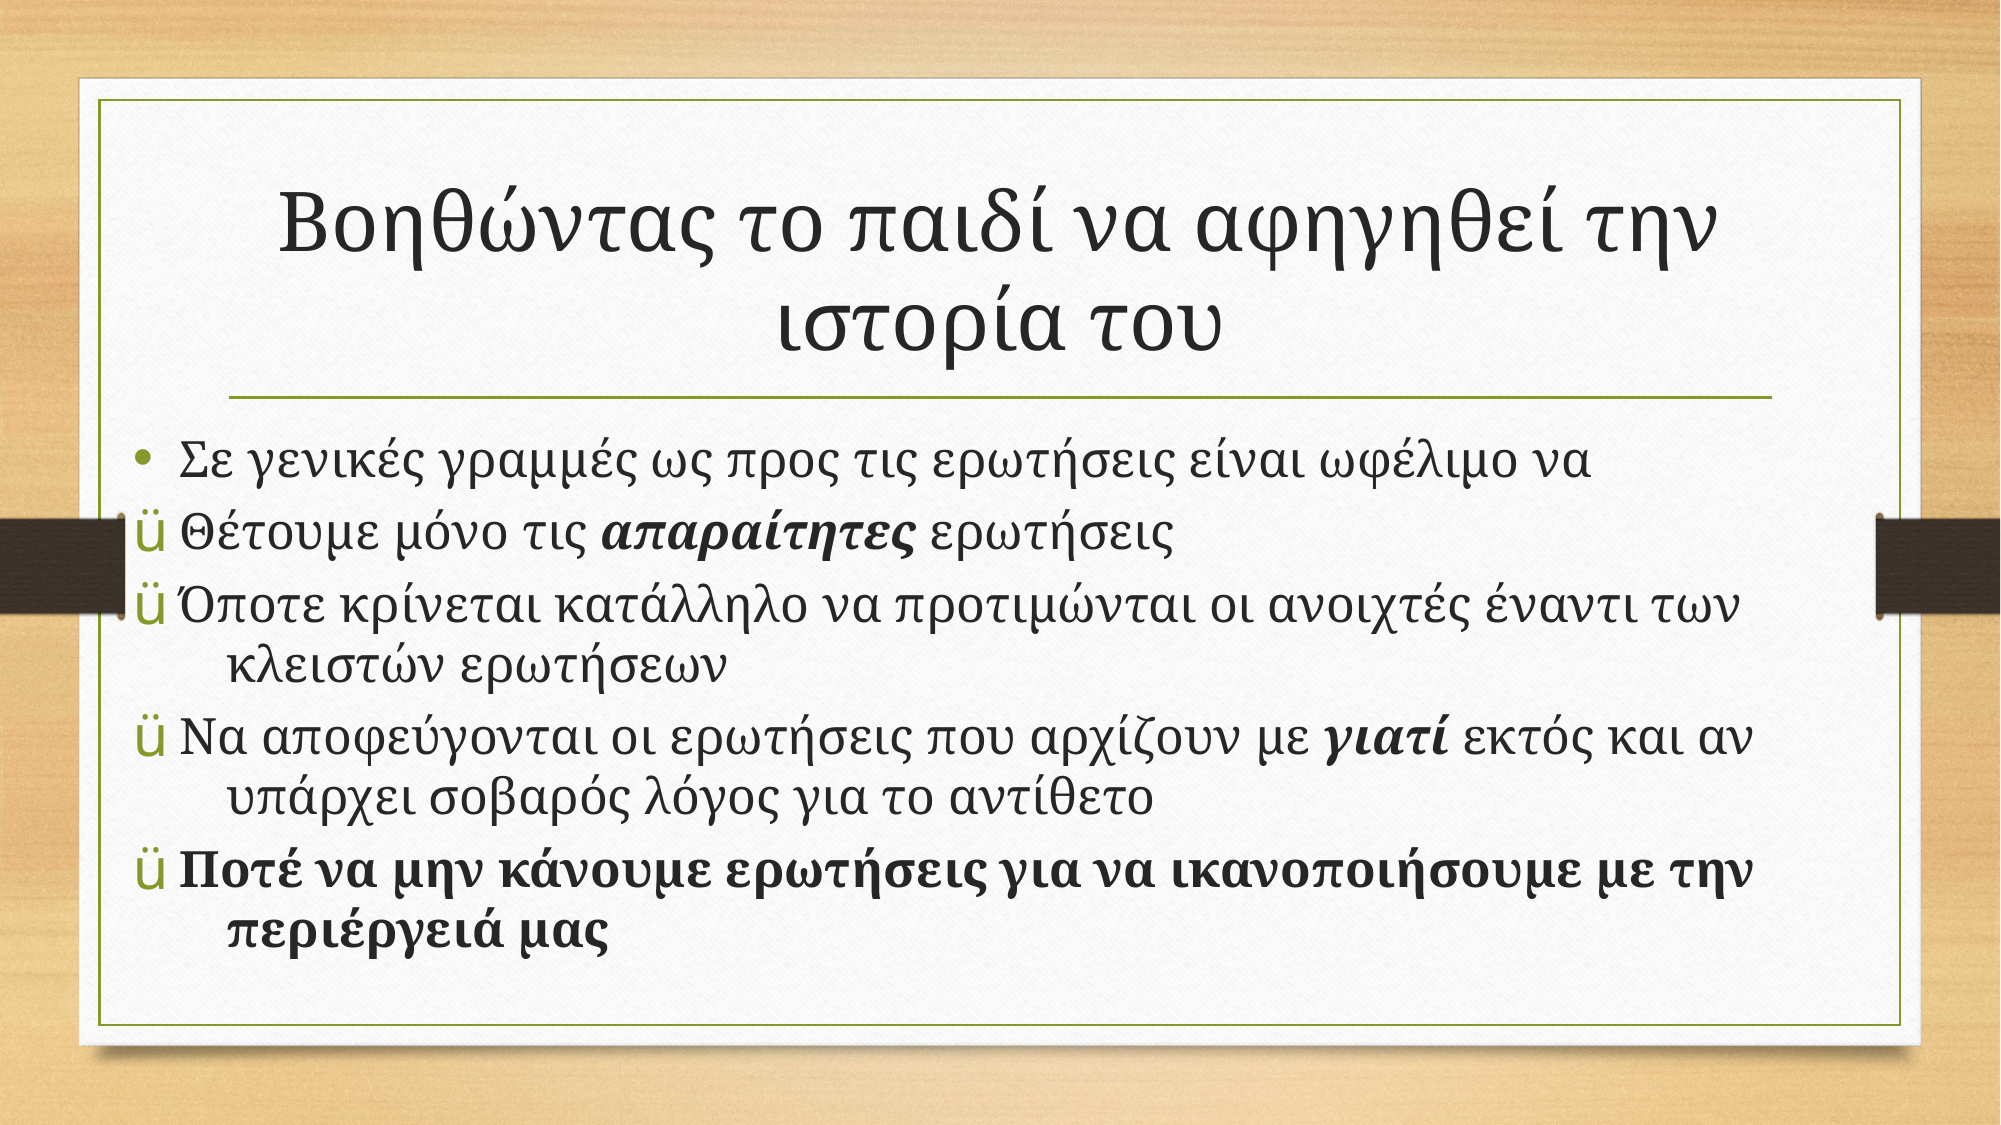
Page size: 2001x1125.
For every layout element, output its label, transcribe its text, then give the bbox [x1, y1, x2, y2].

list Σε γενικές γραμμές ως προς τις ερωτήσεις είναι ωφέλιμο να Θέτουμε μόνο τις απαραίτητες ερωτήσεις Όποτε κρίνεται κατάλληλο να προτιμώνται οι ανοιχτές έναντι των κλειστών ερωτήσεων Να αποφεύγονται οι ερωτήσεις που αρχίζουν με γιατί εκτός και αν υπάρχει σοβαρός λόγος για το αντίθετο Ποτέ να μην κάνουμε ερωτήσεις για να ικανοποιήσουμε με την περιέργειά μας [117, 419, 1899, 1020]
title Βοηθώντας το παιδί να αφηγηθεί την ιστορία του [212, 161, 1788, 376]
